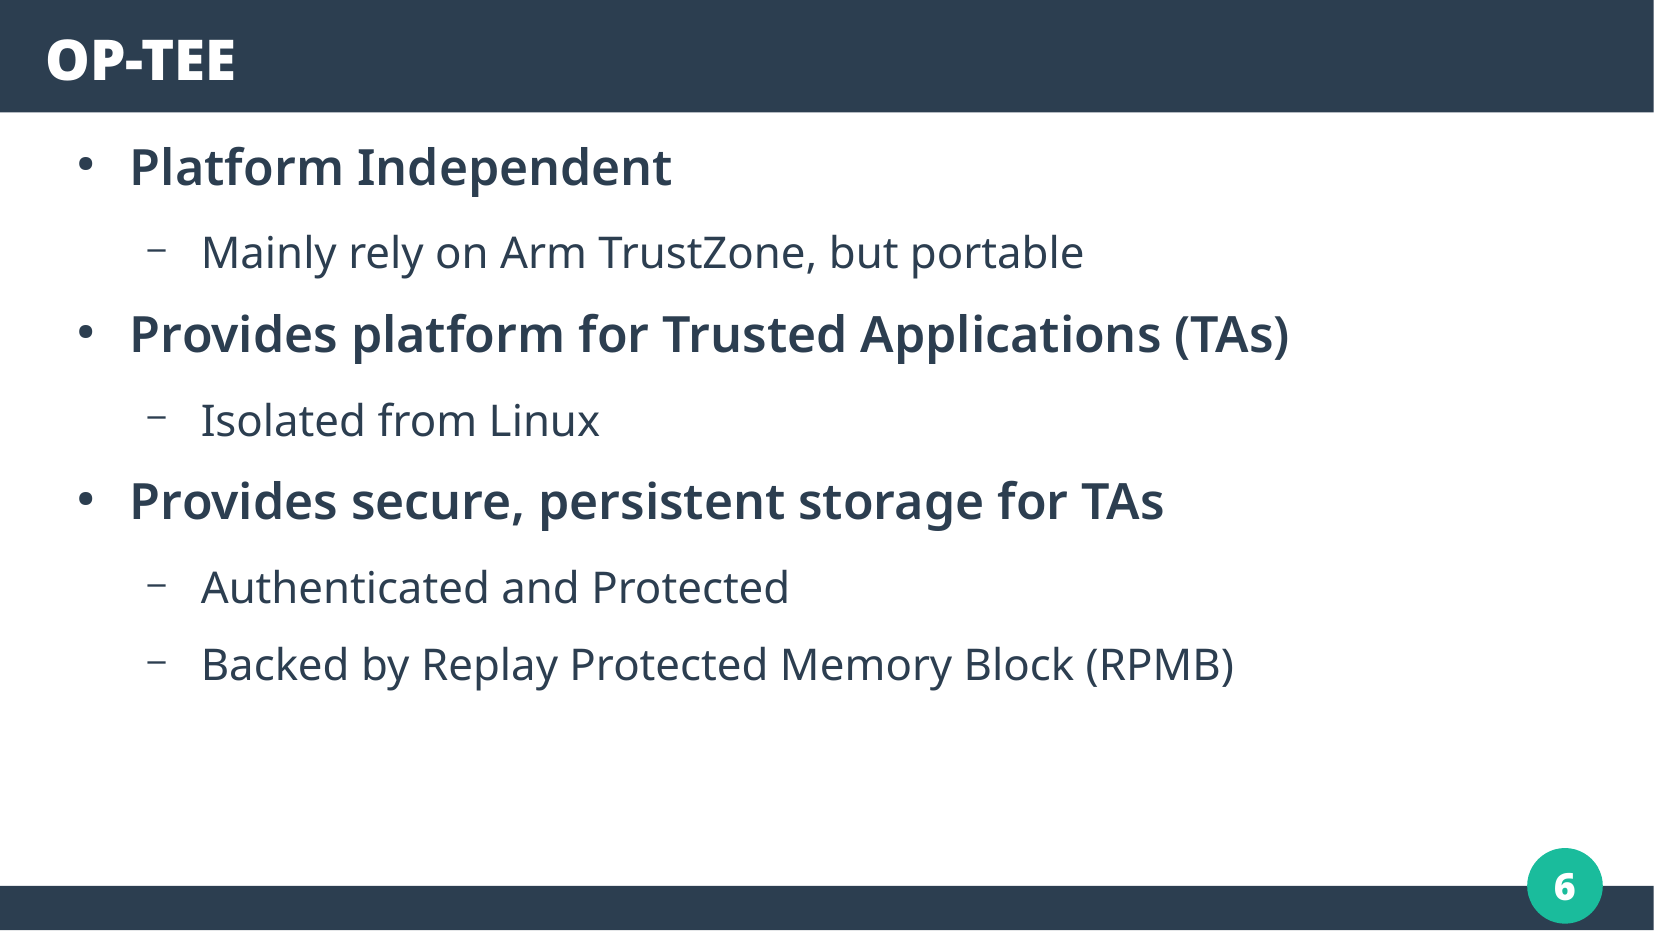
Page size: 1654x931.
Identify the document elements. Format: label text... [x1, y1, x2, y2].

title OP-TEE [45, 0, 1581, 119]
list Platform Independent Mainly rely on Arm TrustZone, but portable Provides platform for Trusted Applications (TAs) Isolated from Linux Provides secure, persistent storage for TAs Authenticated and Protected Backed by Replay Protected Memory Block (RPMB) [59, 131, 1595, 826]
